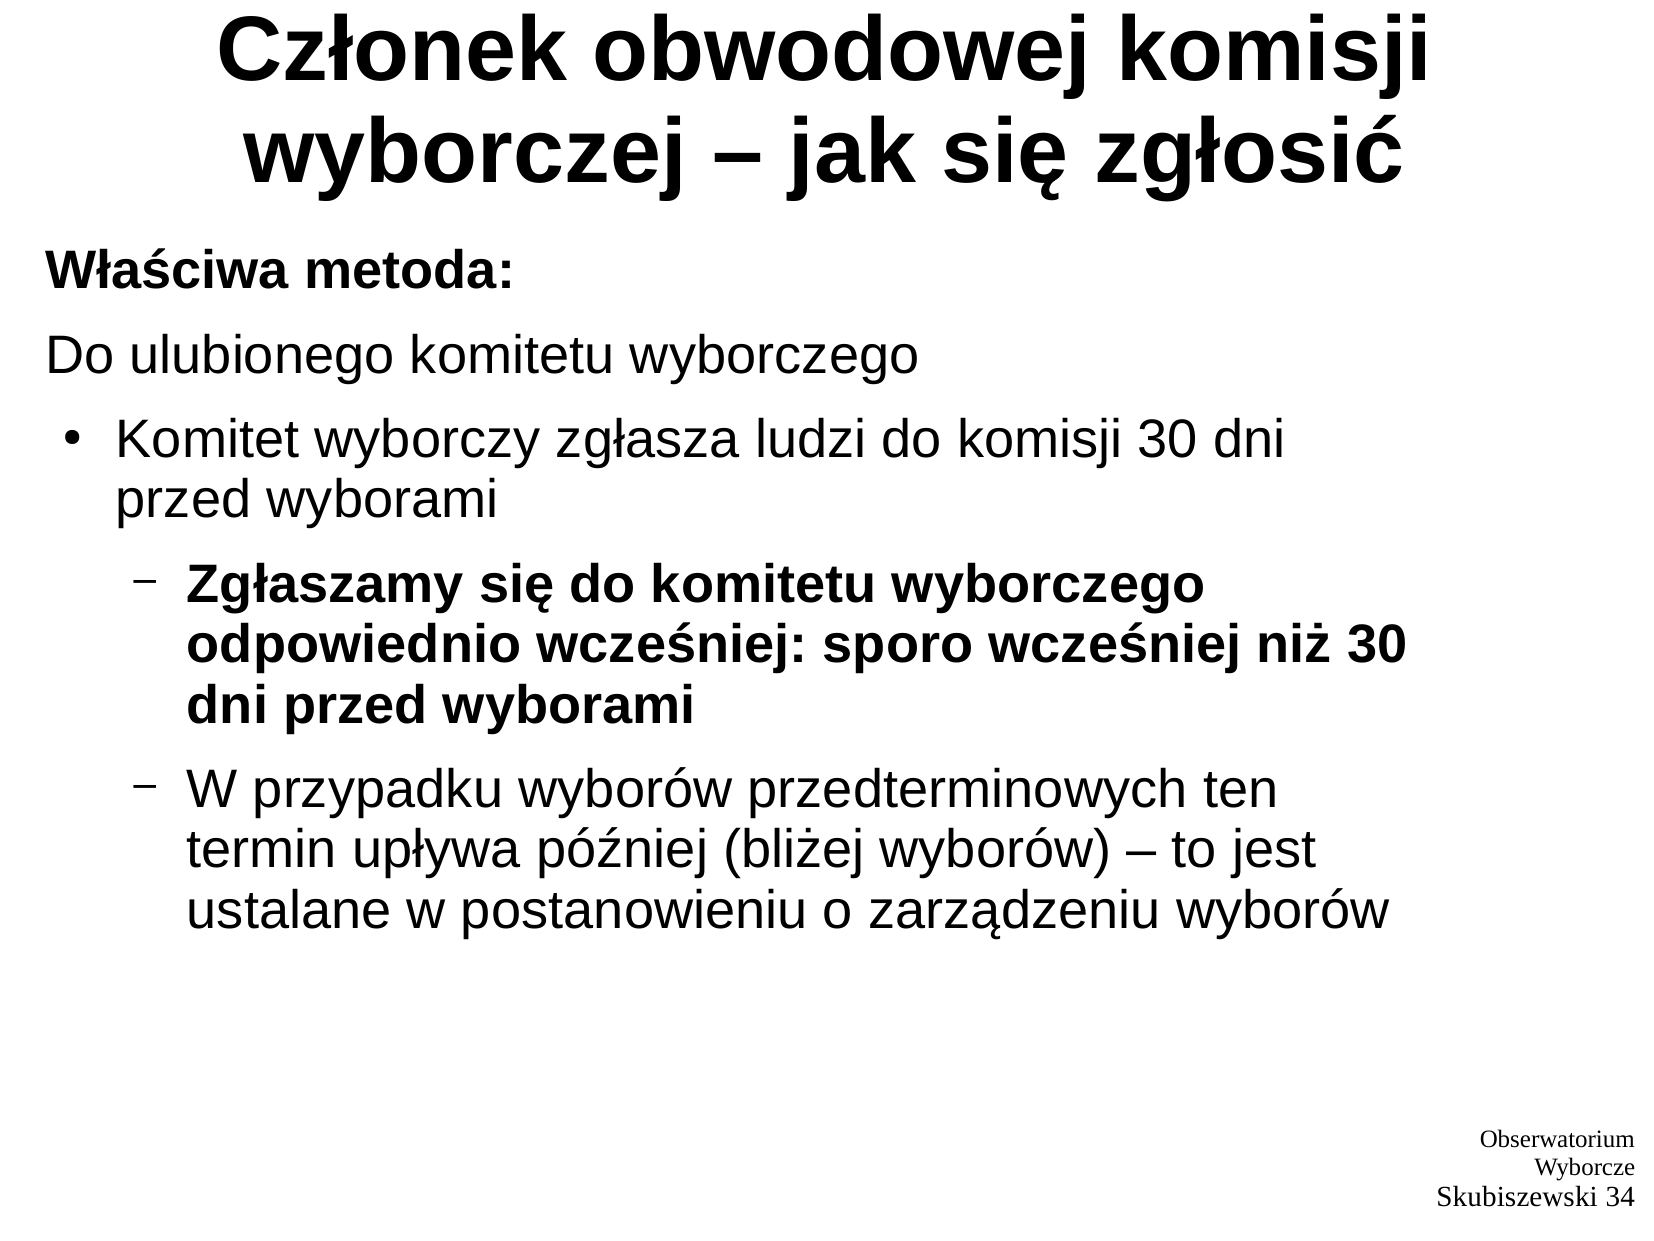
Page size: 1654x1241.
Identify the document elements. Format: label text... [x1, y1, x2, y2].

title Członek obwodowej komisji wyborczej – jak się zgłosić [80, 0, 1570, 203]
list Właściwa metoda: Do ulubionego komitetu wyborczego Komitet wyborczy zgłasza ludzi do komisji 30 dni przed wyborami Zgłaszamy się do komitetu wyborczego odpowiednio wcześniej: sporo wcześniej niż 30 dni przed wyborami W przypadku wyborów przedterminowych ten termin upływa później (bliżej wyborów) – to jest ustalane w postanowieniu o zarządzeniu wyborów [45, 240, 1426, 1066]
